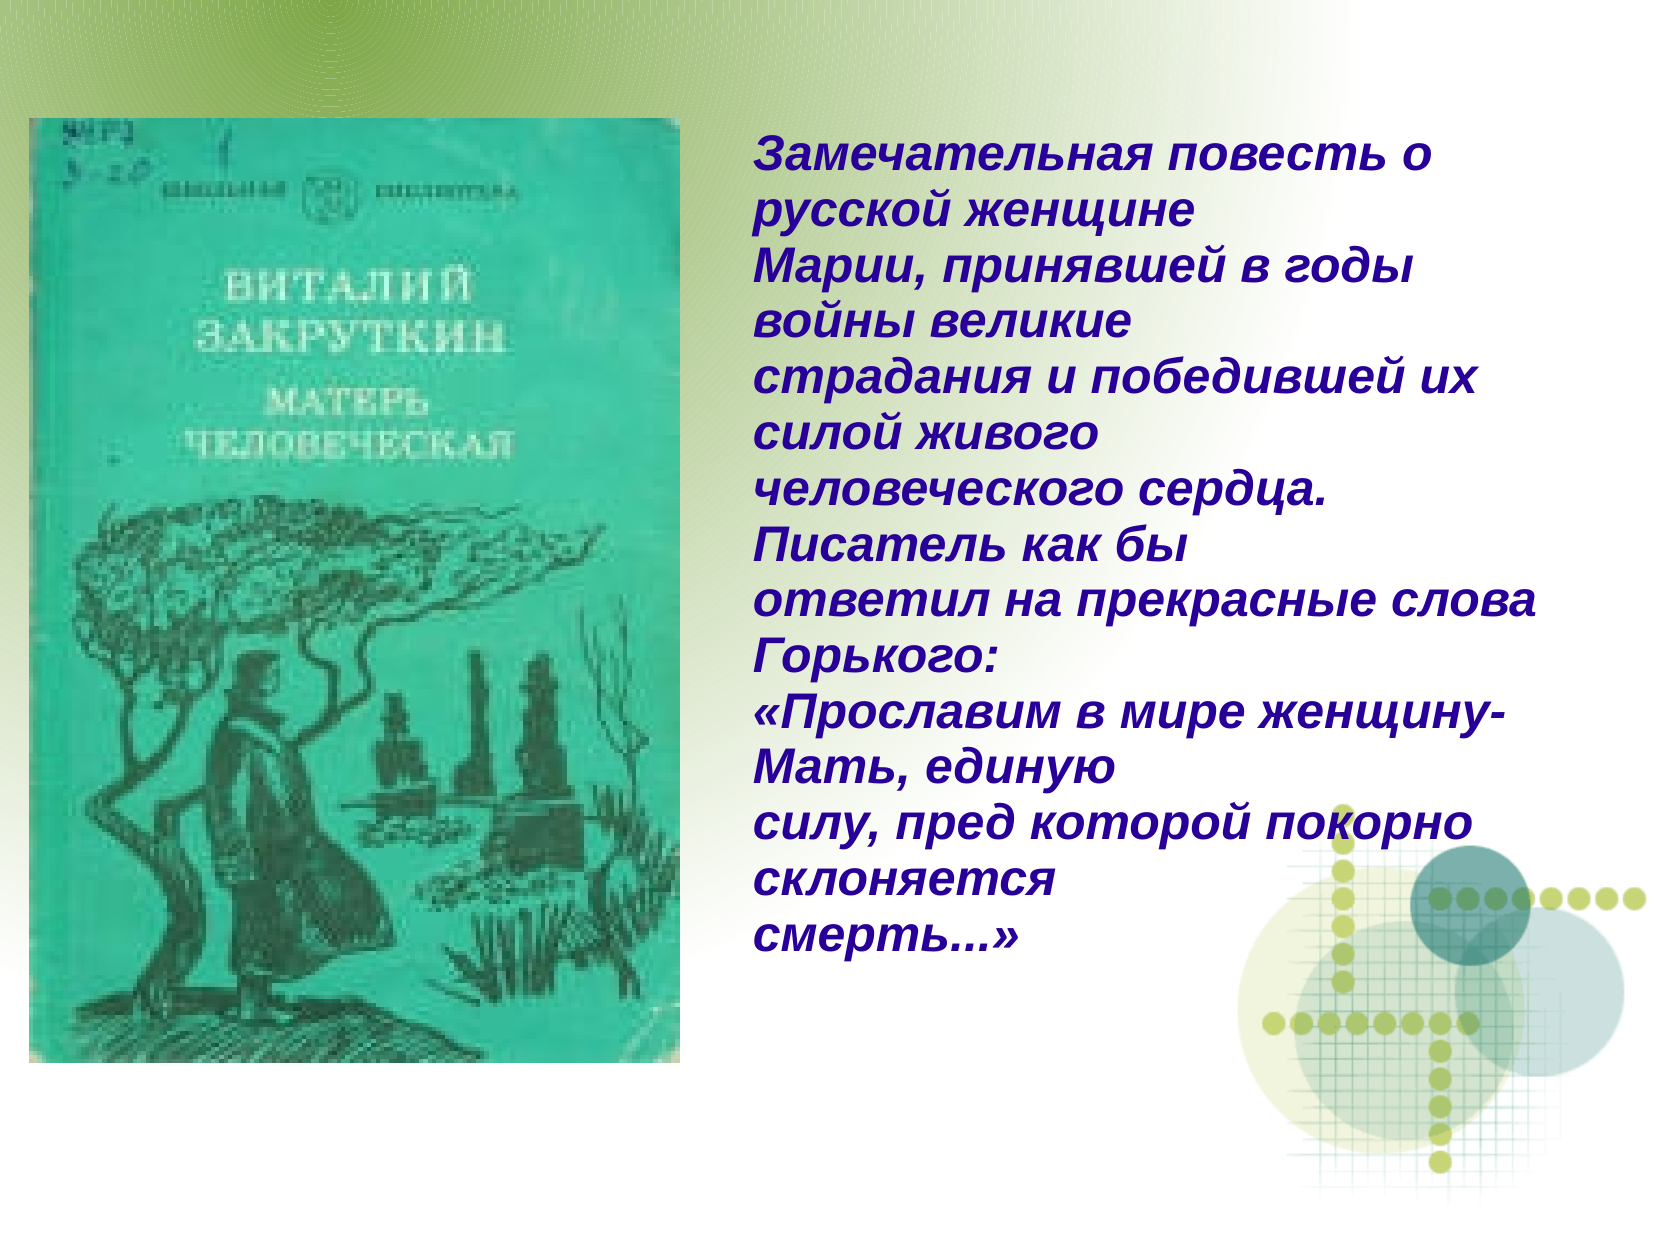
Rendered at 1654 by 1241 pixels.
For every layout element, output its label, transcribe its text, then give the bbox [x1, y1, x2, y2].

picture [29, 118, 680, 1063]
text_box Замечательная повесть о русской женщине Марии, принявшей в годы войны великие страдания и победившей их силой живого человеческого сердца. Писатель как бы ответил на прекрасные слова Горького: «Прославим в мире женщину-Мать, единую силу, пред которой покорно склоняется смерть...» [738, 118, 1595, 1093]
picture [1224, 792, 1654, 1211]
